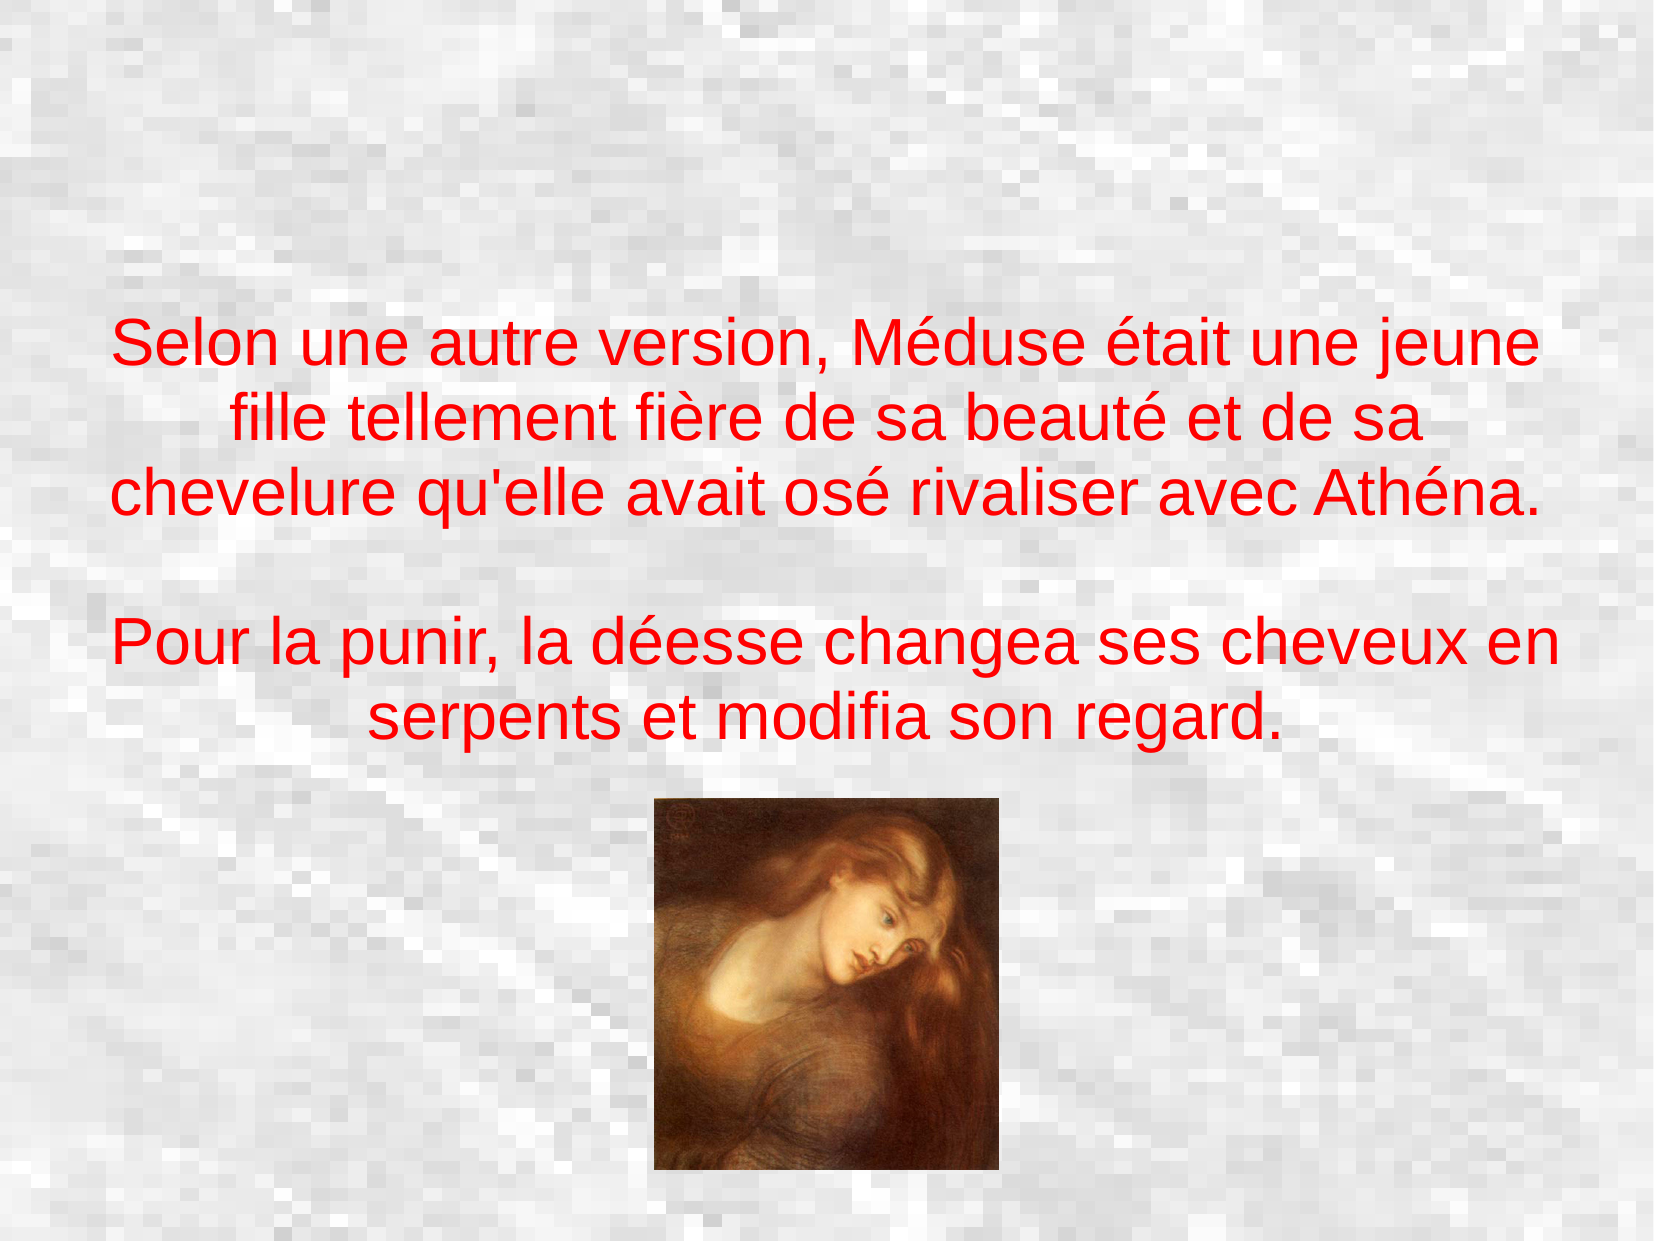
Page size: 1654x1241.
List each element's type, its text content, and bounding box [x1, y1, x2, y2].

picture [0, 0, 1654, 1241]
subtitle Selon une autre version, Méduse était une jeune fille tellement fière de sa beauté et de sa chevelure qu'elle avait osé rivaliser avec Athéna. Pour la punir, la déesse changea ses cheveux en serpents et modifia son regard. [82, 49, 1571, 1010]
